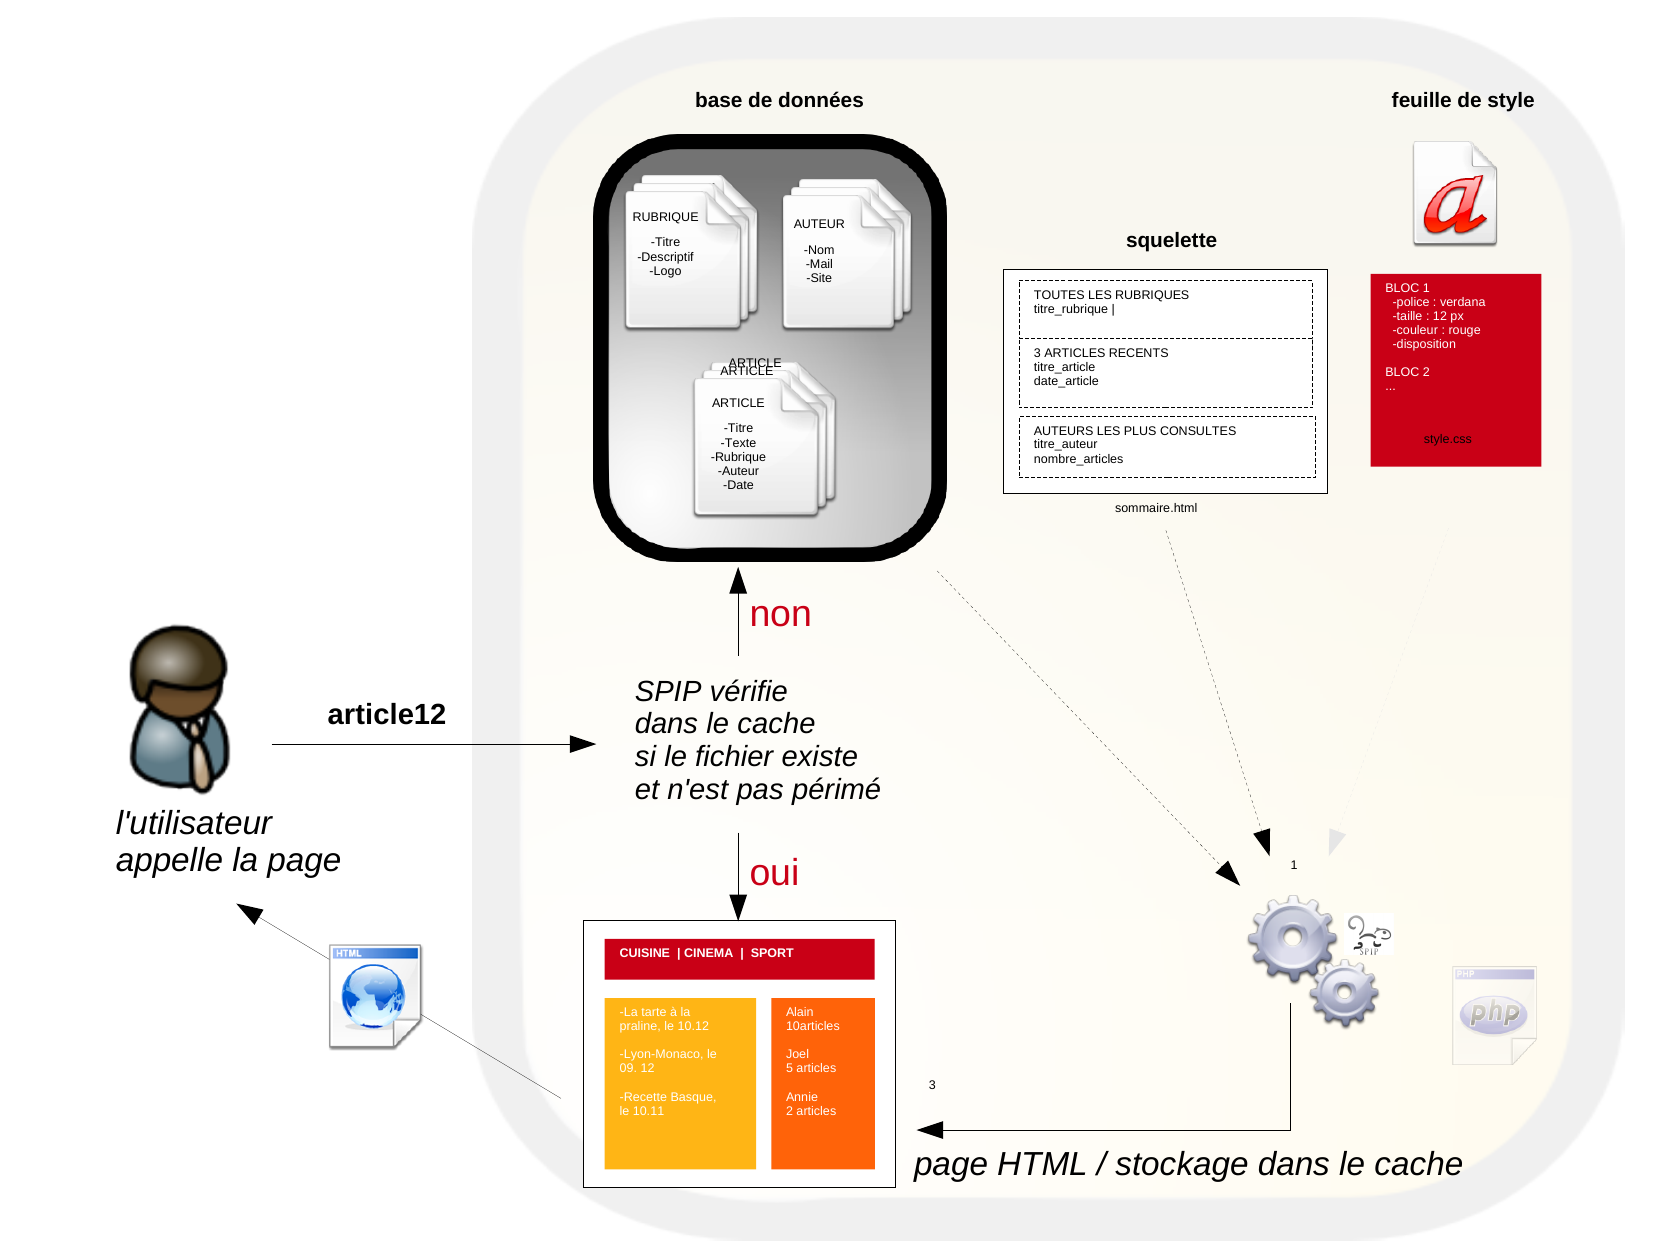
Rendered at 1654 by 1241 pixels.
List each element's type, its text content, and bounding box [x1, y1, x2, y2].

picture [89, 620, 272, 798]
text_box style.css [1409, 424, 1505, 454]
text_box 3 ARTICLES RECENTS titre_article date_article [1019, 338, 1313, 408]
text_box non [734, 584, 827, 642]
text_box [1003, 269, 1328, 494]
text_box TOUTES LES RUBRIQUES titre_rubrique | [1019, 280, 1313, 338]
text_box article12 [312, 690, 462, 739]
text_box oui [734, 844, 815, 902]
text_box squelette [1111, 221, 1343, 283]
text_box base de données [680, 81, 1067, 143]
text_box feuille de style [1376, 81, 1572, 143]
text_box 1 [1275, 850, 1327, 890]
text_box [583, 920, 896, 1188]
text_box page HTML / stockage dans le cache [899, 1138, 1497, 1191]
text_box l'utilisateur appelle la page [100, 797, 357, 887]
picture [324, 944, 429, 1051]
text_box AUTEURS LES PLUS CONSULTES titre_auteur nombre_articles [1019, 416, 1316, 478]
text_box sommaire.html [1100, 493, 1310, 537]
text_box BLOC 1 -police : verdana -taille : 12 px -couleur : rouge -disposition BLOC 2 ... [1370, 273, 1542, 467]
text_box 3 [914, 1070, 965, 1110]
text_box Alain 10articles Joel 5 articles Annie 2 articles [771, 998, 875, 1170]
text_box SPIP vérifie dans le cache si le fichier existe et n'est pas périmé [620, 667, 897, 814]
picture [472, 17, 1625, 1241]
text_box CUISINE | CINEMA | SPORT [604, 938, 875, 980]
text_box -La tarte à la praline, le 10.12 -Lyon-Monaco, le 09. 12 -Recette Basque, le 10.11 [604, 998, 757, 1170]
